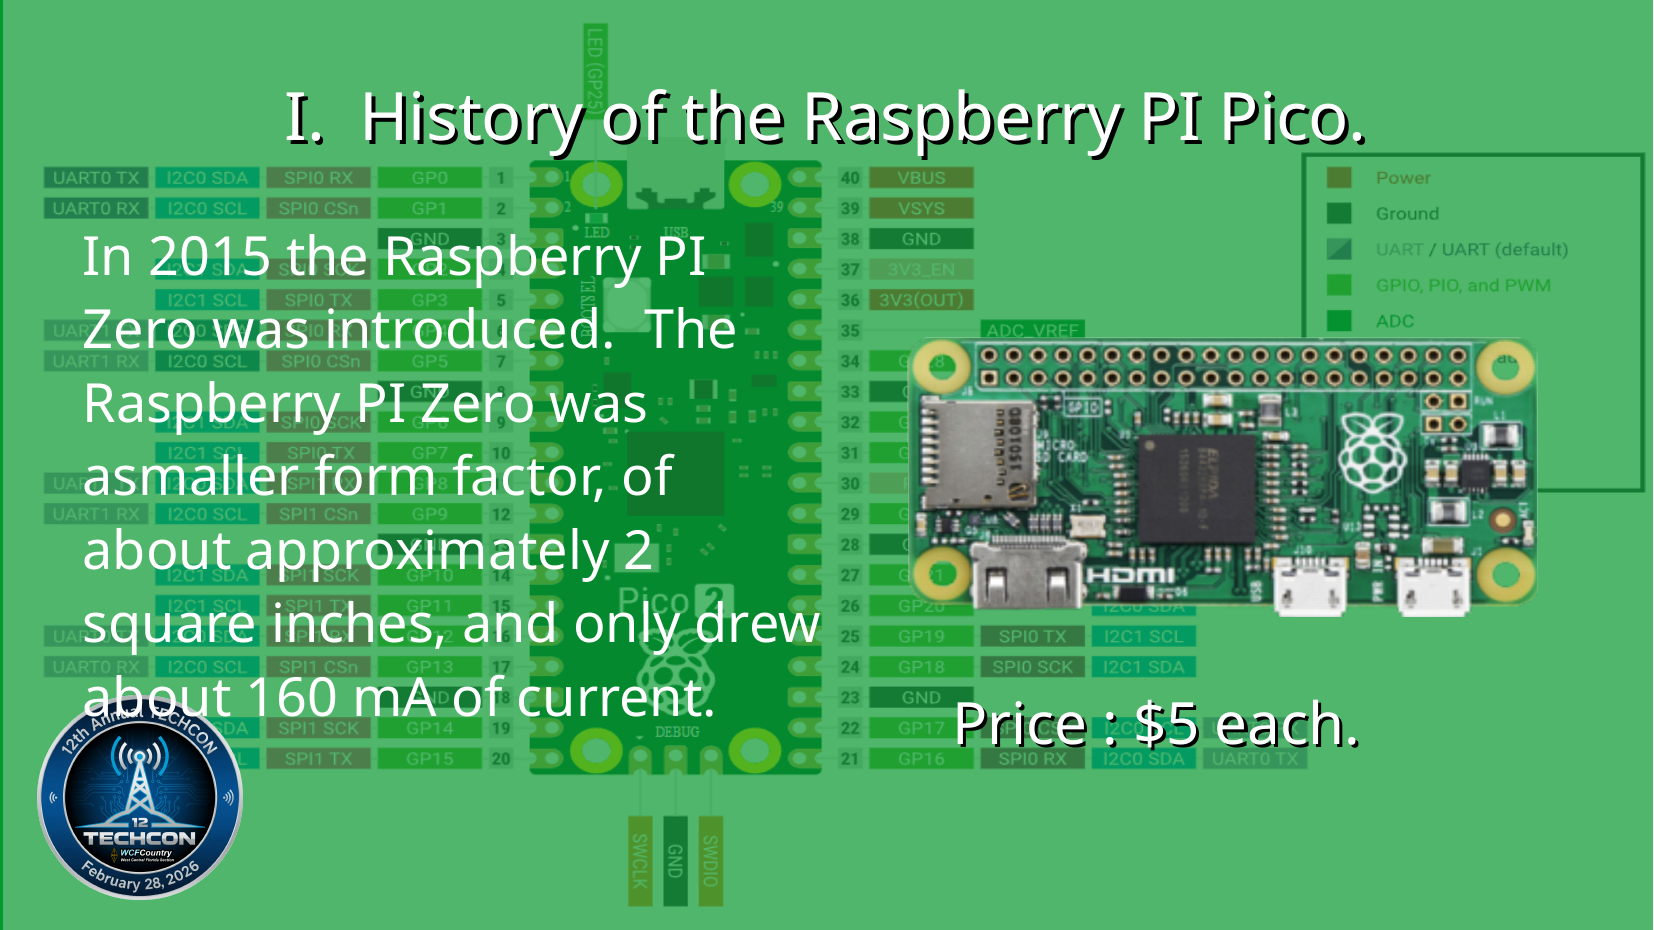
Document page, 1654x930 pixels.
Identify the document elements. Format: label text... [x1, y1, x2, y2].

picture [907, 337, 1538, 617]
title I. History of the Raspberry PI Pico. [82, 37, 1571, 193]
list In 2015 the Raspberry PI Zero was introduced. The Raspberry PI Zero was asmaller form factor, of about approximately 2 square inches, and only drew about 160 mA of current. [82, 217, 826, 757]
picture [37, 695, 243, 900]
text_box Price : $5 each. [937, 675, 1538, 758]
